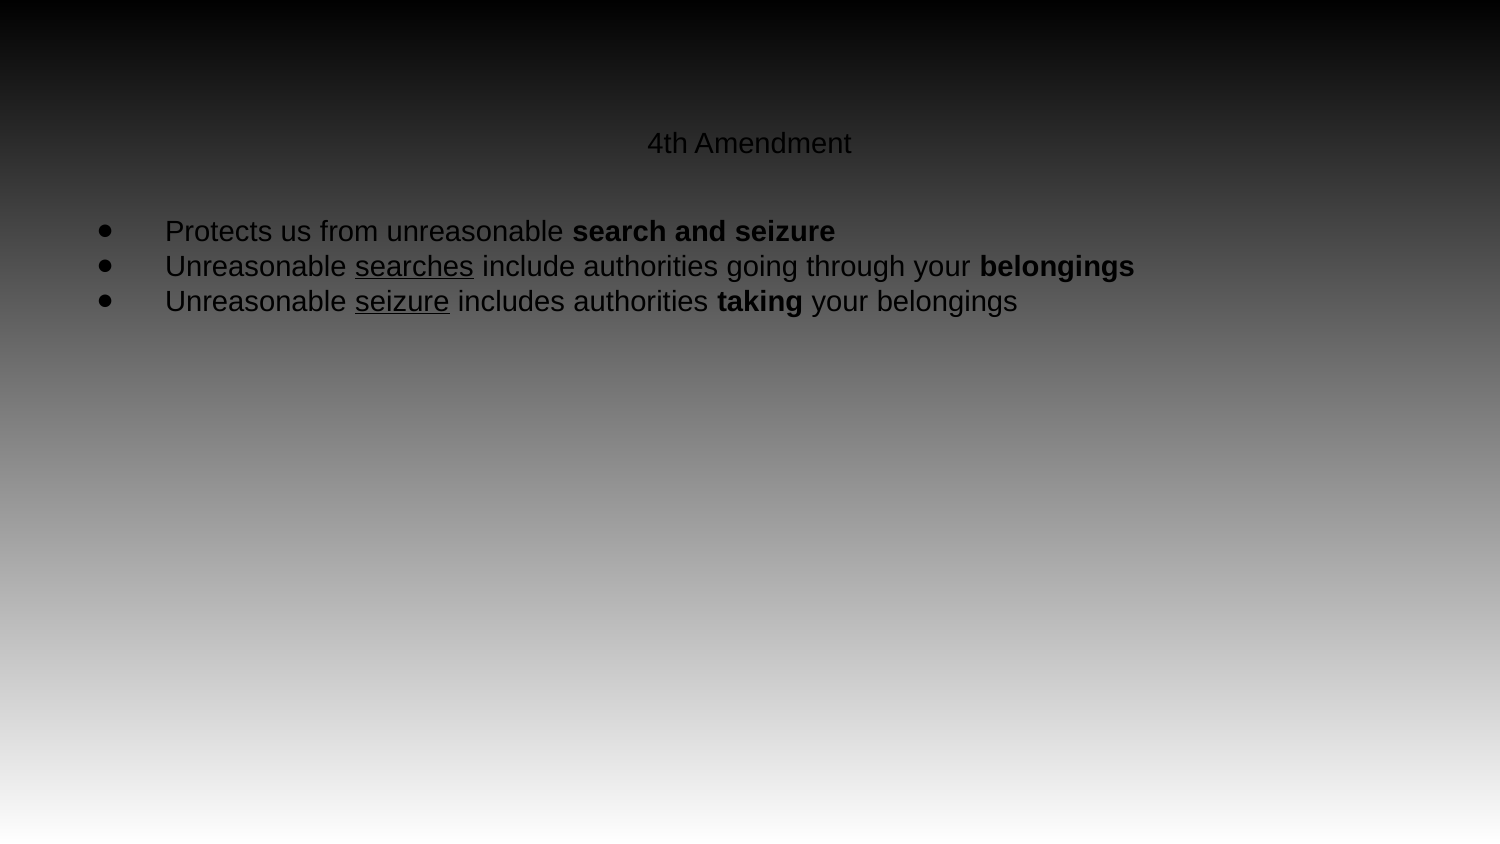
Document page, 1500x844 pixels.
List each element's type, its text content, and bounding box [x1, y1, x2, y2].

list Protects us from unreasonable search and seizure Unreasonable searches include authorities going through your belongings Unreasonable seizure includes authorities taking your belongings [75, 196, 1425, 808]
title 4th Amendment [75, 33, 1425, 175]
